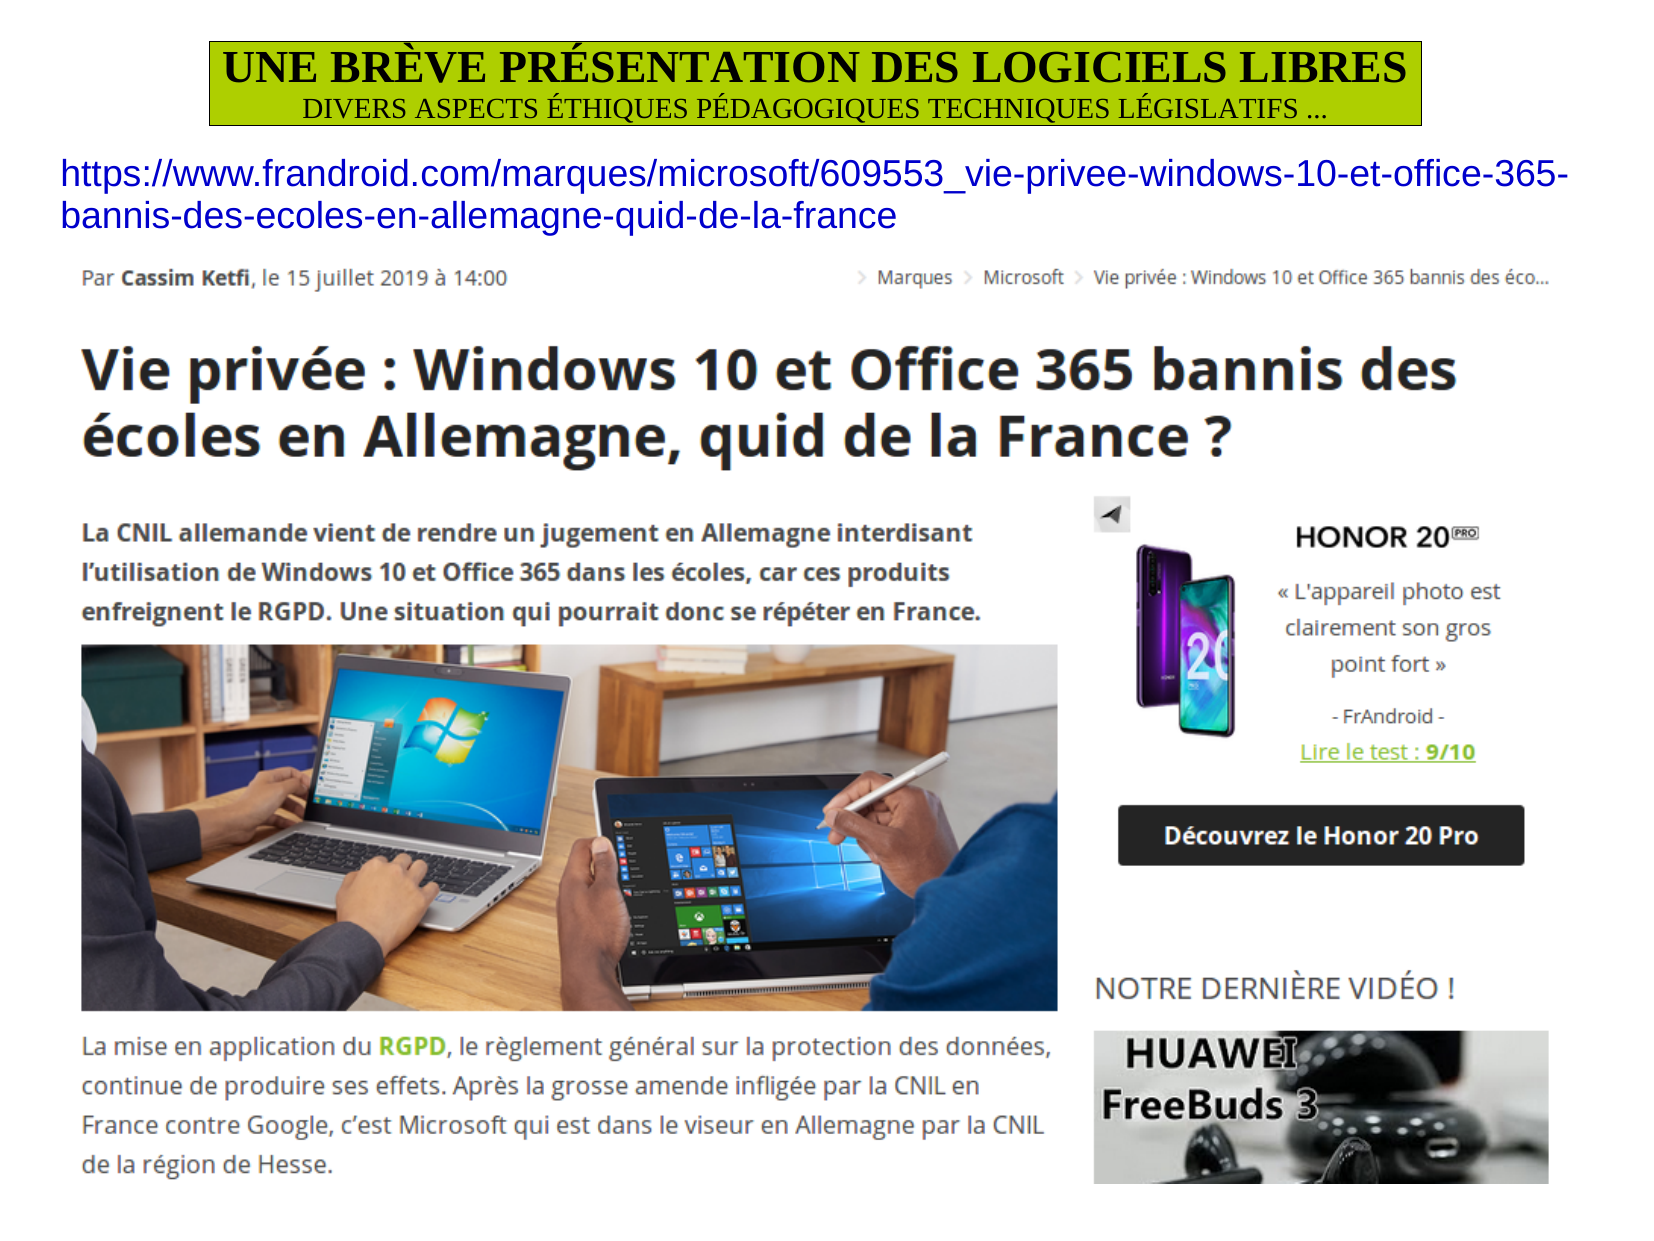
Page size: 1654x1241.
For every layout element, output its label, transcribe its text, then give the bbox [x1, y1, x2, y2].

text_box https://www.frandroid.com/marques/microsoft/609553_vie-privee-windows-10-et-office-365-bannis-des-ecoles-en-allemagne-quid-de-la-france [45, 145, 1595, 245]
picture [68, 254, 1555, 1184]
text_box UNE BRÈVE PRÉSENTATION DES LOGICIELS LIBRES DIVERS ASPECTS ÉTHIQUES PÉDAGOGIQUES TECHNIQUES LÉGISLATIFS ... [209, 41, 1422, 126]
